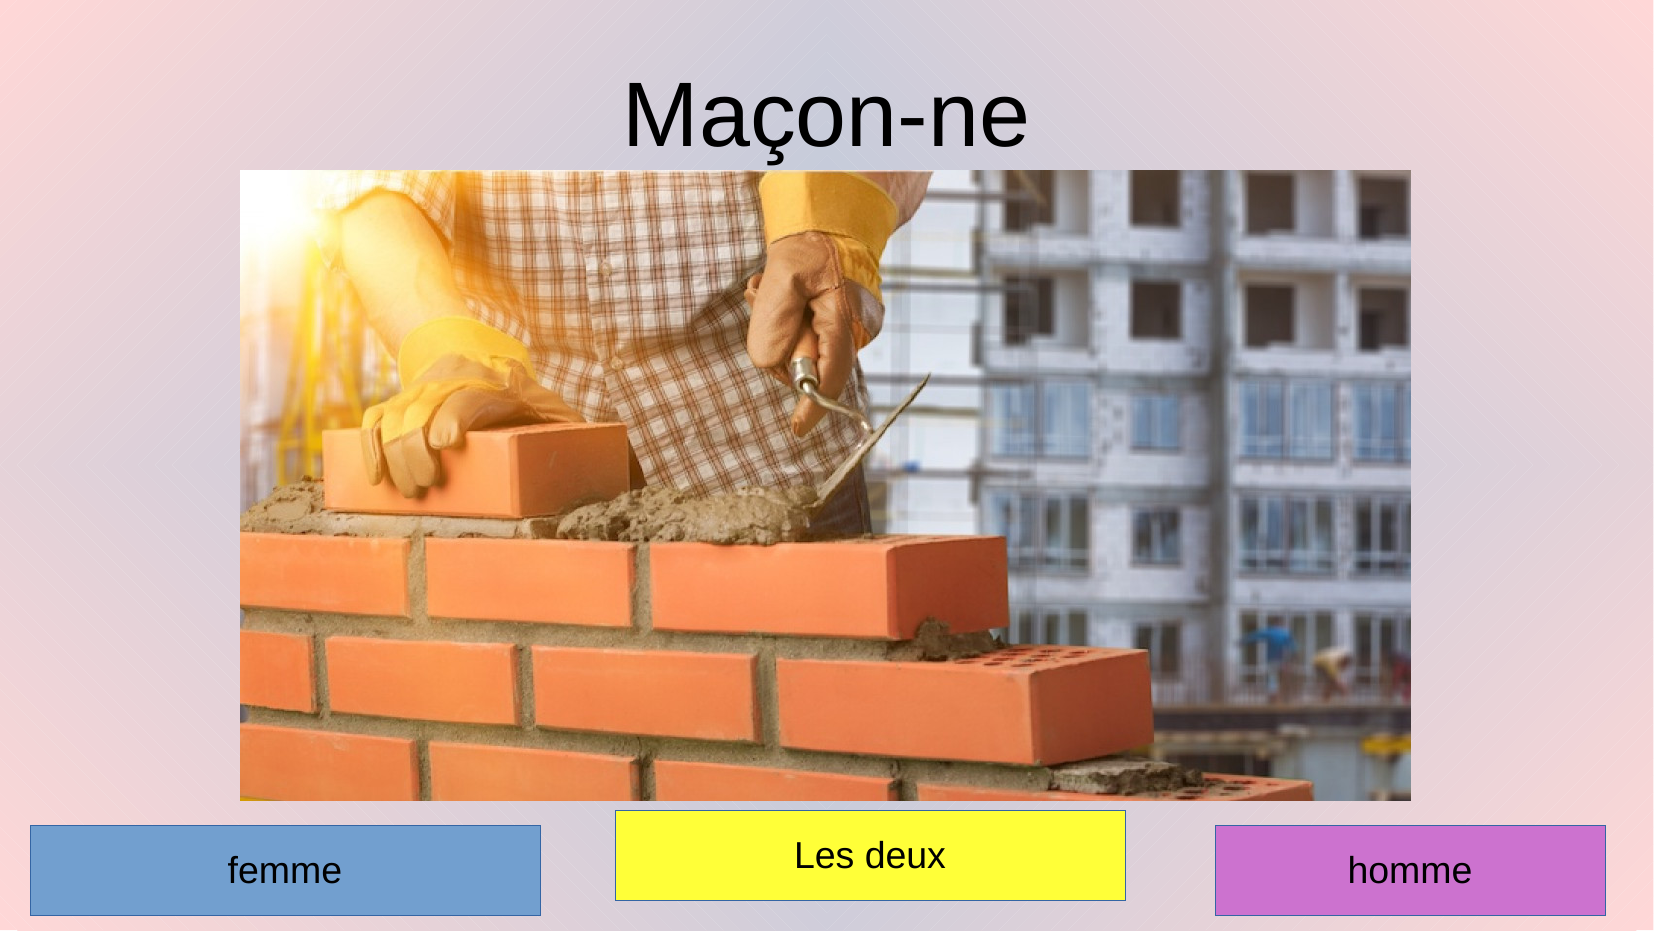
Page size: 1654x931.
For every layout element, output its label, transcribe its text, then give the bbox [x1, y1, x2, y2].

text_box homme [1215, 825, 1606, 916]
picture [240, 170, 1411, 802]
text_box Les deux [615, 810, 1126, 901]
text_box femme [30, 825, 541, 916]
title Maçon-ne [82, 37, 1571, 193]
